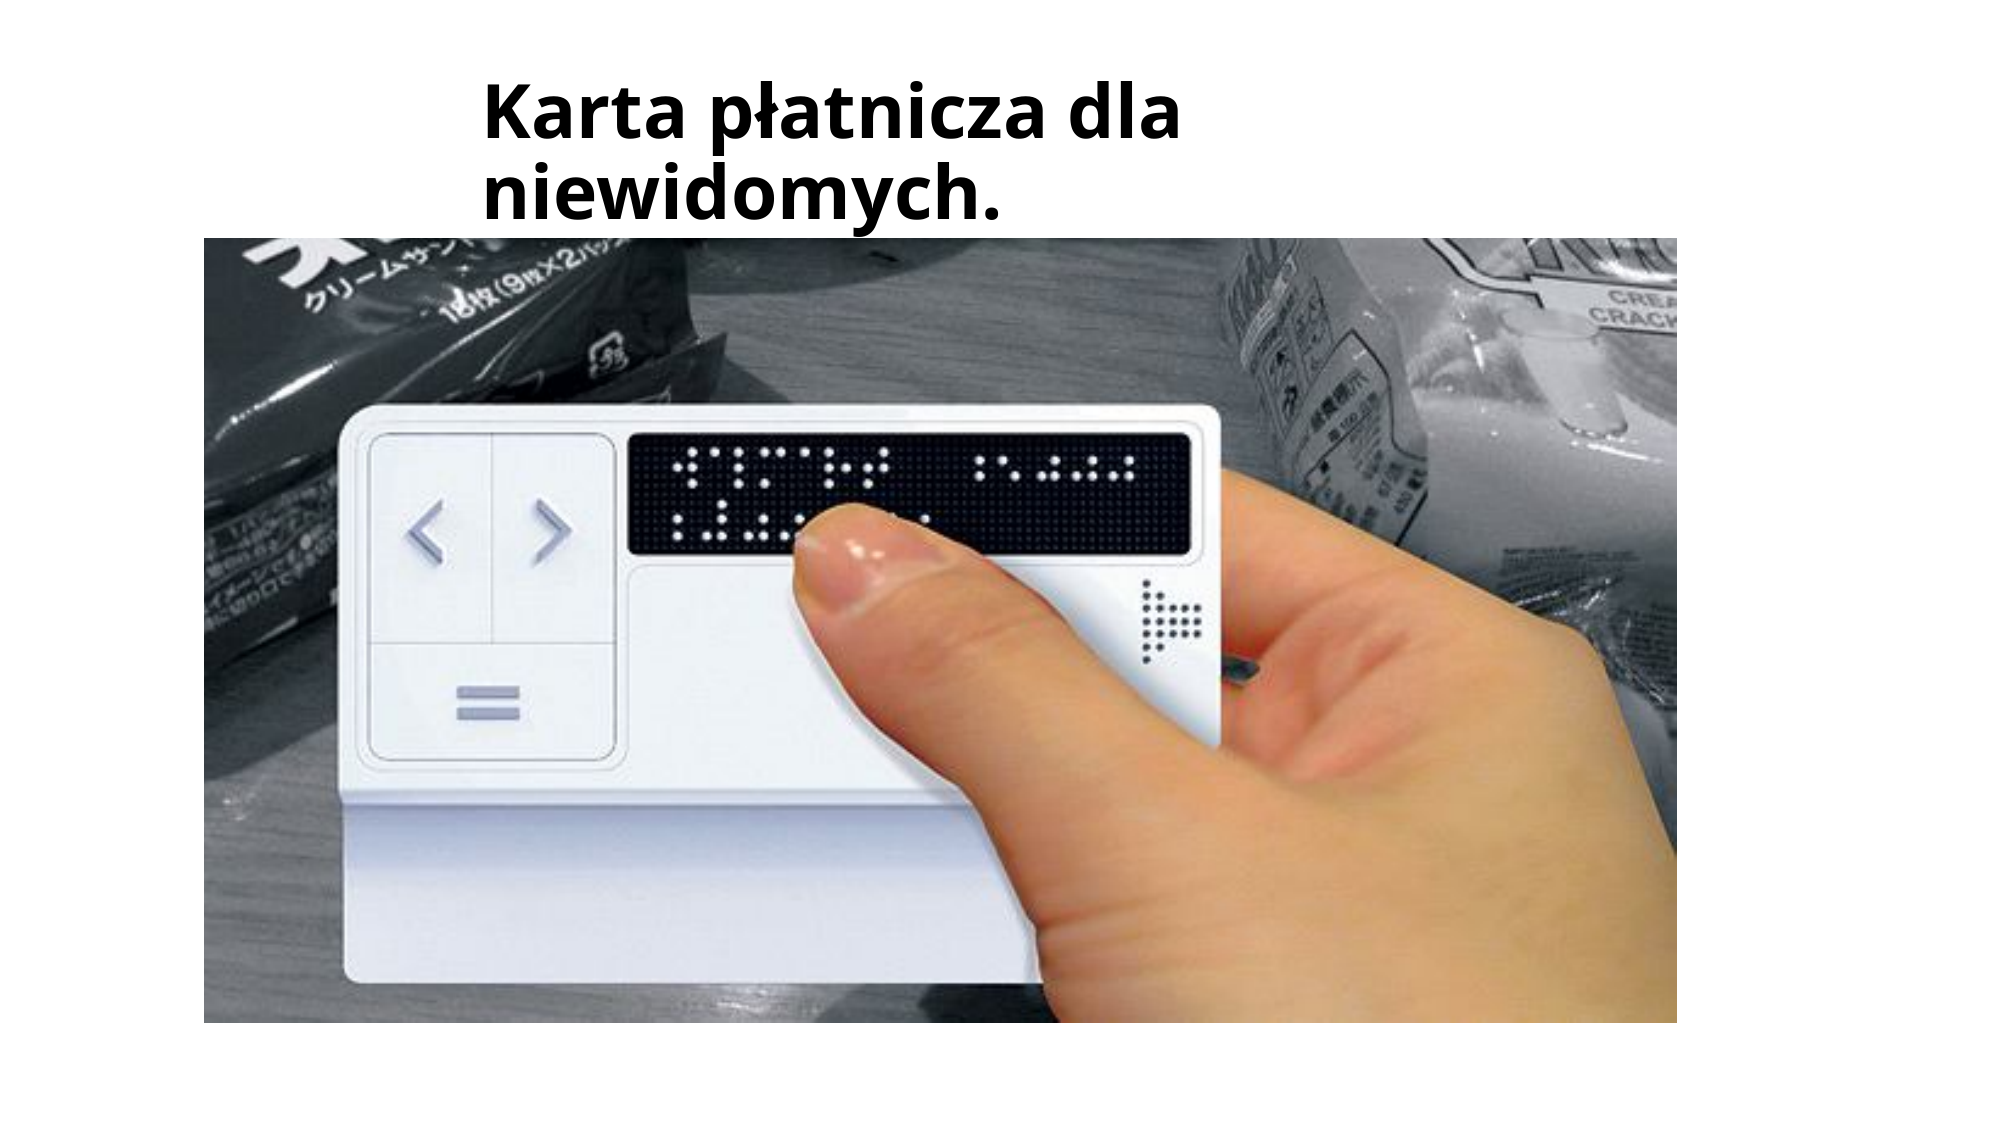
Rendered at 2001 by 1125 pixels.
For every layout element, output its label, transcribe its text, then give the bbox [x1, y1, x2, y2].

title Karta płatnicza dla niewidomych. [466, 46, 1470, 238]
picture [204, 239, 1677, 1023]
